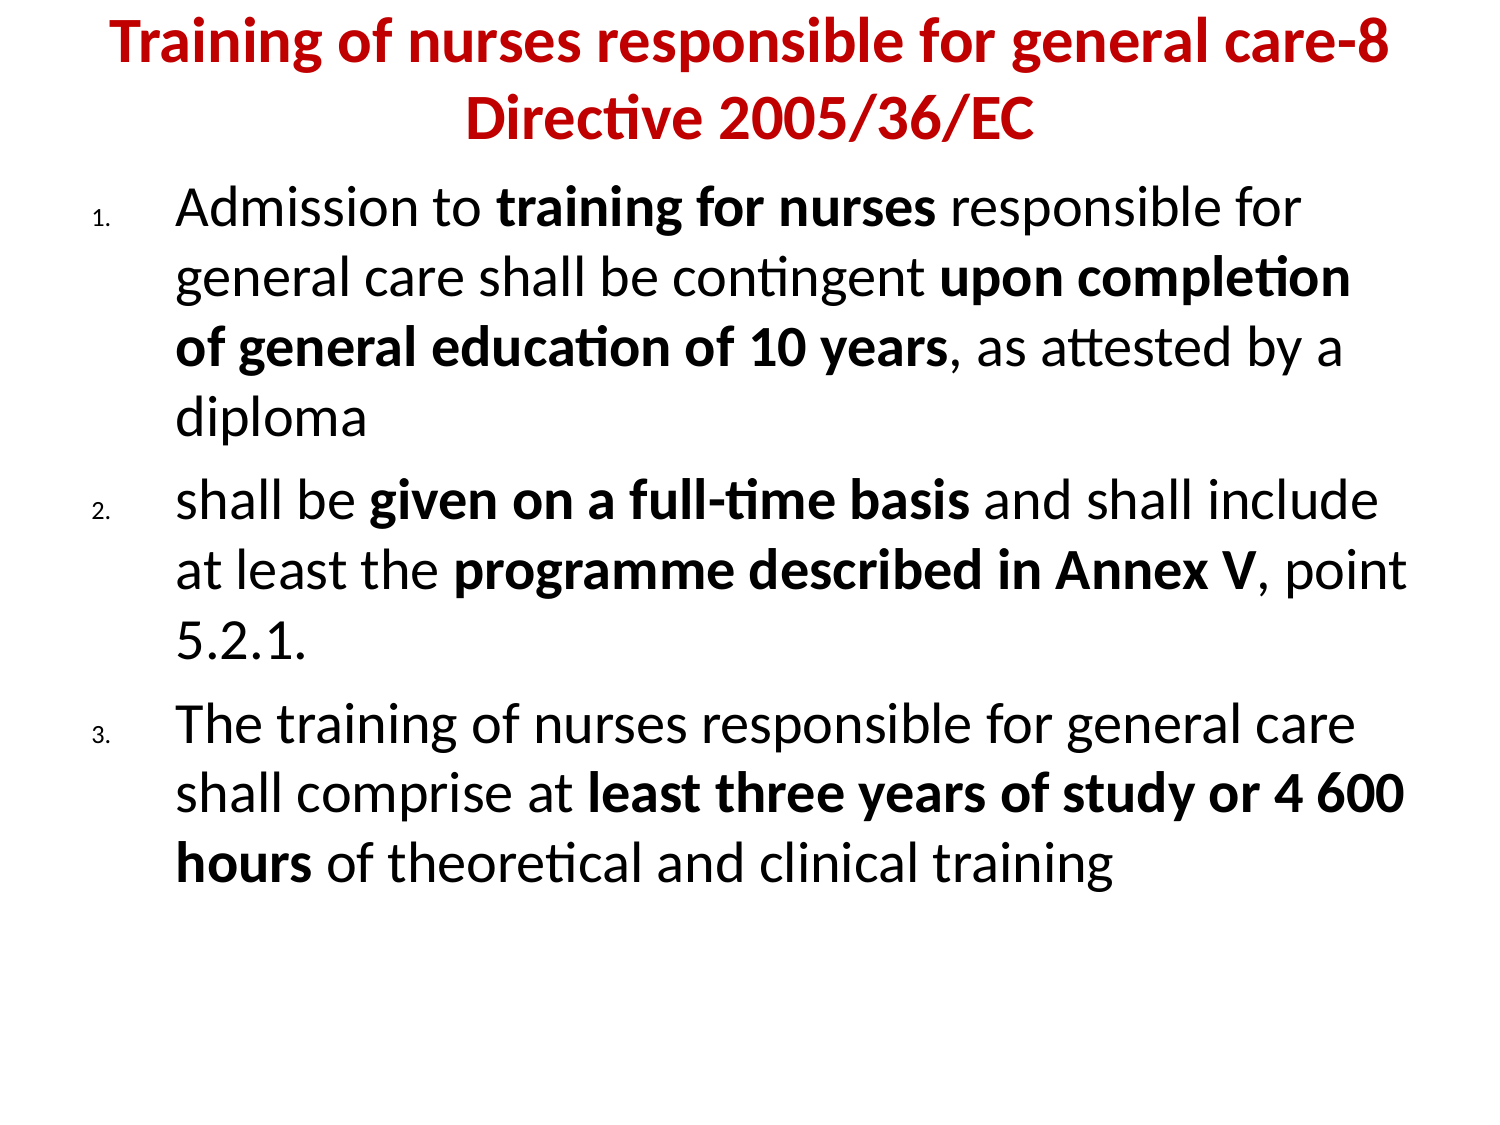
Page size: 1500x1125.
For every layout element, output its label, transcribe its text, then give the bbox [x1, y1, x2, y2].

list Admission to training for nurses responsible for general care shall be contingent upon completion of general education of 10 years, as attested by a diploma shall be given on a full-time basis and shall include at least the programme described in Annex V, point 5.2.1. The training of nurses responsible for general care shall comprise at least three years of study or 4 600 hours of theoretical and clinical training [76, 160, 1427, 1047]
title Training of nurses responsible for general care-8 Directive 2005/36/EC [75, 45, 1425, 138]
